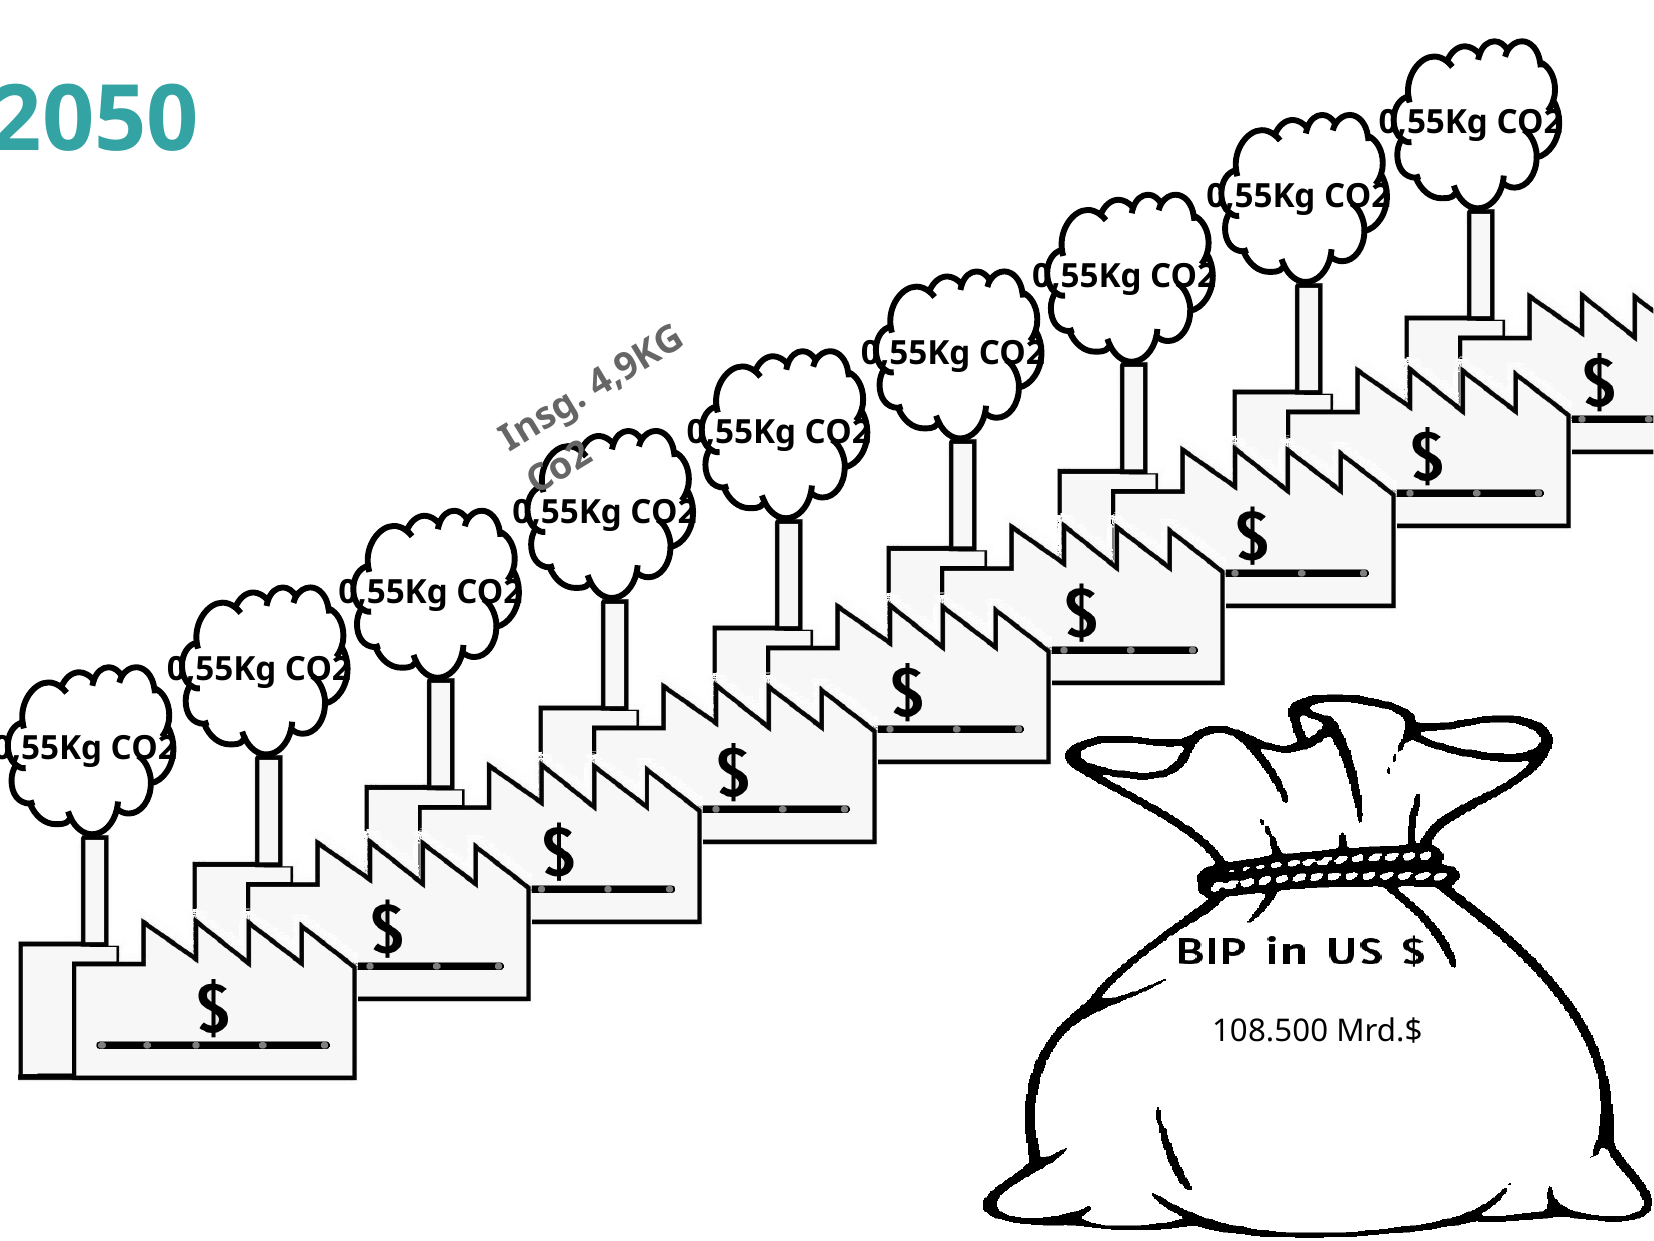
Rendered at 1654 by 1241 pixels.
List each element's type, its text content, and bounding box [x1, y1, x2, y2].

text_box 0,55Kg CO2 [1048, 194, 1212, 362]
text_box 0,55Kg CO2 [528, 430, 692, 598]
text_box 0,55Kg CO2 [702, 351, 867, 519]
title 2050 [0, 11, 201, 219]
text_box 0,55Kg CO2 [354, 510, 518, 678]
text_box 0,55Kg CO2 [876, 271, 1041, 439]
text_box 0,55Kg CO2 [1394, 41, 1558, 209]
text_box Insg. 4,9KG Co2 [472, 265, 755, 469]
picture [18, 171, 1654, 1241]
text_box 0,55Kg CO2 [182, 587, 347, 755]
text_box 0,55Kg CO2 [1222, 114, 1386, 282]
text_box 0,55Kg CO2 [8, 667, 173, 835]
